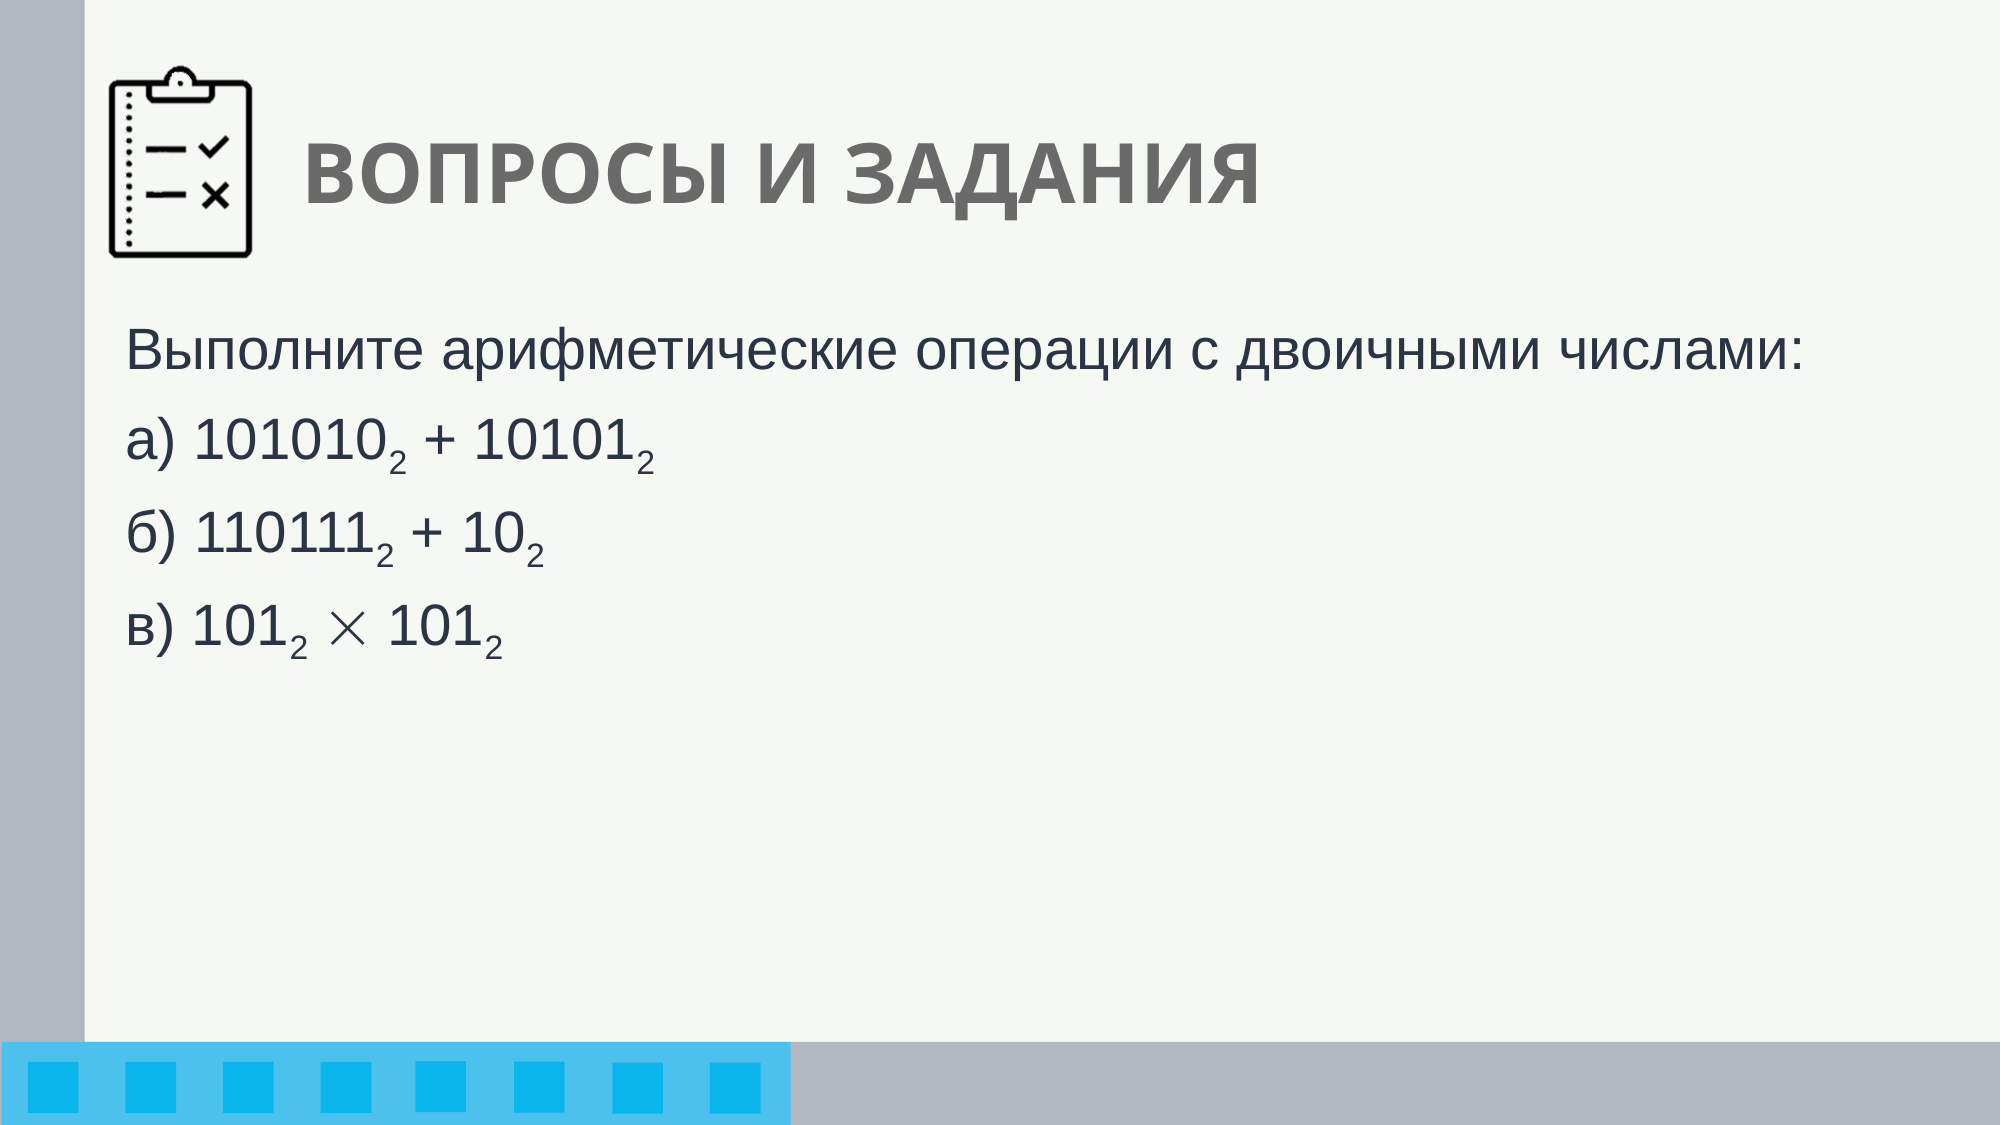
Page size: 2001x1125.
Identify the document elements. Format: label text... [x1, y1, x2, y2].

list Выполните арифметические операции с двоичными числами: а) 1010102 + 101012 б) 1101112 + 102 в) 1012  1012 [110, 311, 1892, 1058]
title ВОПРОСЫ И ЗАДАНИЯ [285, 67, 1892, 286]
picture [85, 54, 286, 286]
